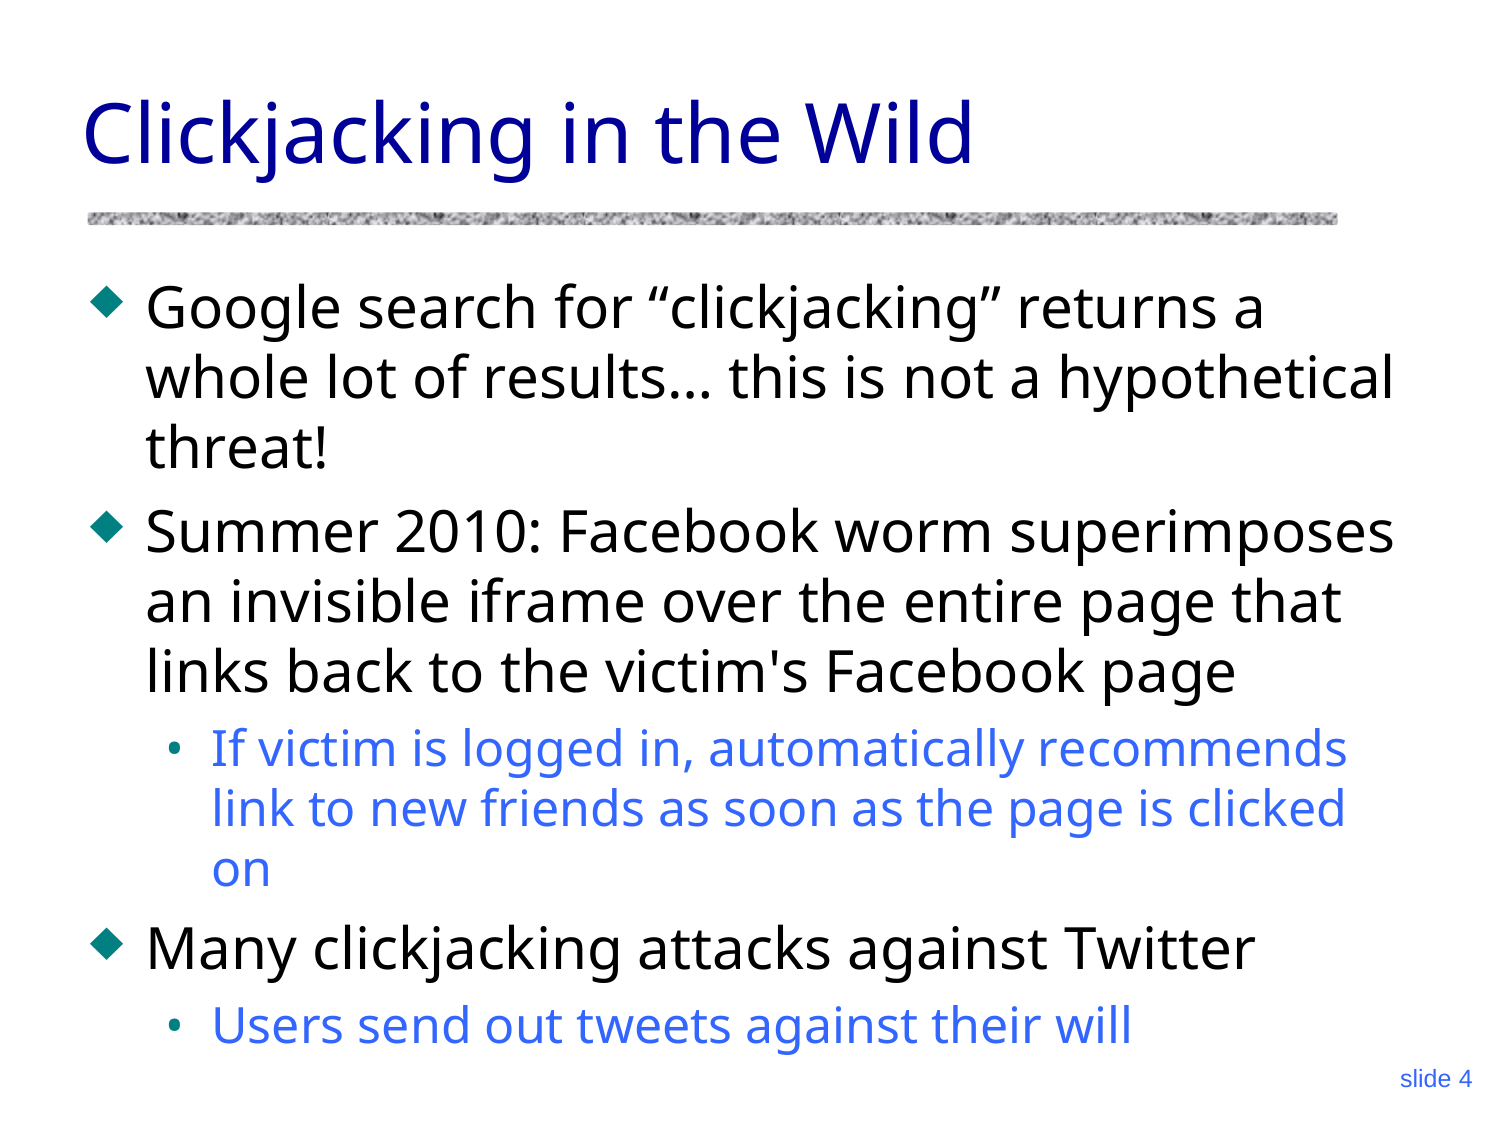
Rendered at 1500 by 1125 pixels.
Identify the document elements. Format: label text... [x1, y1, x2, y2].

picture [87, 212, 1338, 226]
text_box Clickjacking in the Wild [66, 37, 1342, 188]
text_box slide <number> [1174, 1025, 1488, 1101]
text_box Google search for “clickjacking” returns a whole lot of results… this is not a hypothetical threat! Summer 2010: Facebook worm superimposes an invisible iframe over the entire page that links back to the victim's Facebook page If victim is logged in, automatically recommends link to new friends as soon as the page is clicked on Many clickjacking attacks against Twitter Users send out tweets against their will [74, 262, 1417, 994]
